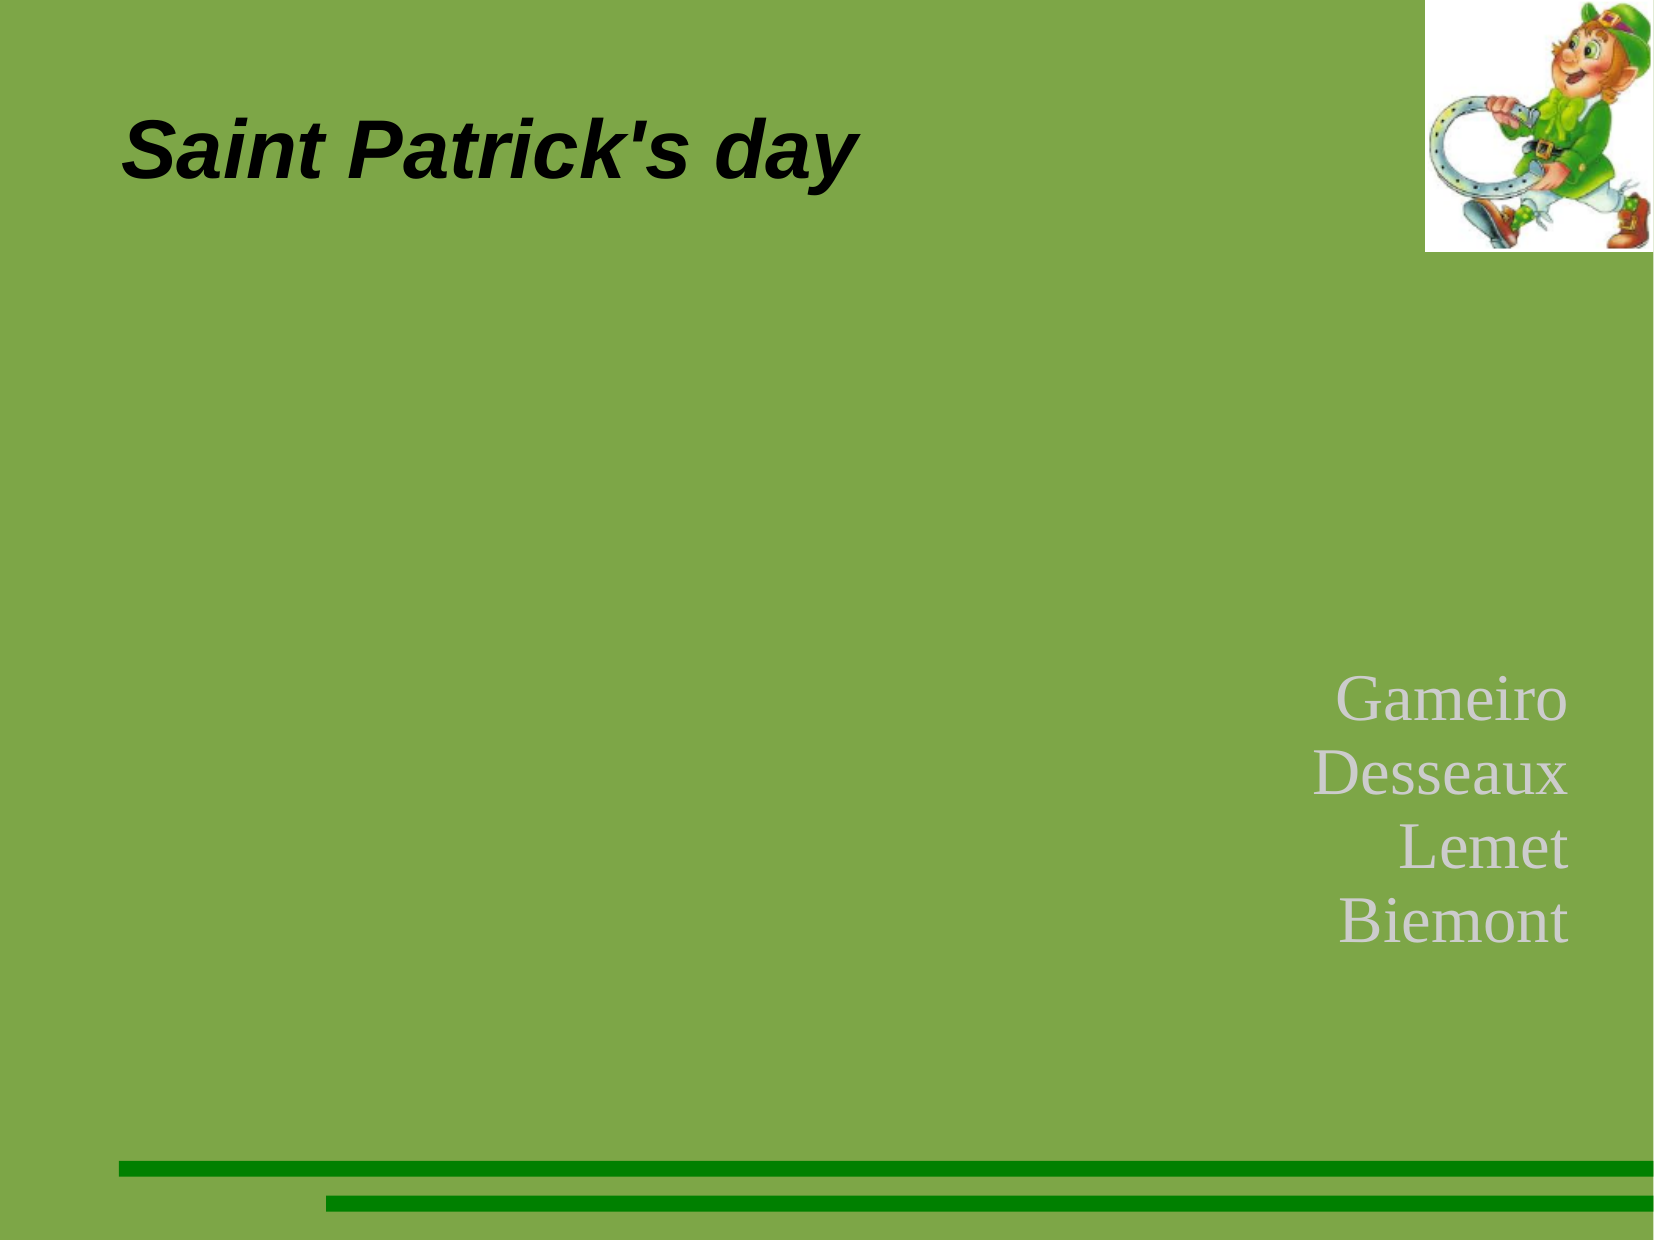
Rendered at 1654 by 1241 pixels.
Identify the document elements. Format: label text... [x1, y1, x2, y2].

picture [1425, 0, 1654, 252]
subtitle Gameiro Desseaux Lemet Biemont [856, 620, 1570, 1147]
title Saint Patrick's day [121, 46, 1534, 254]
